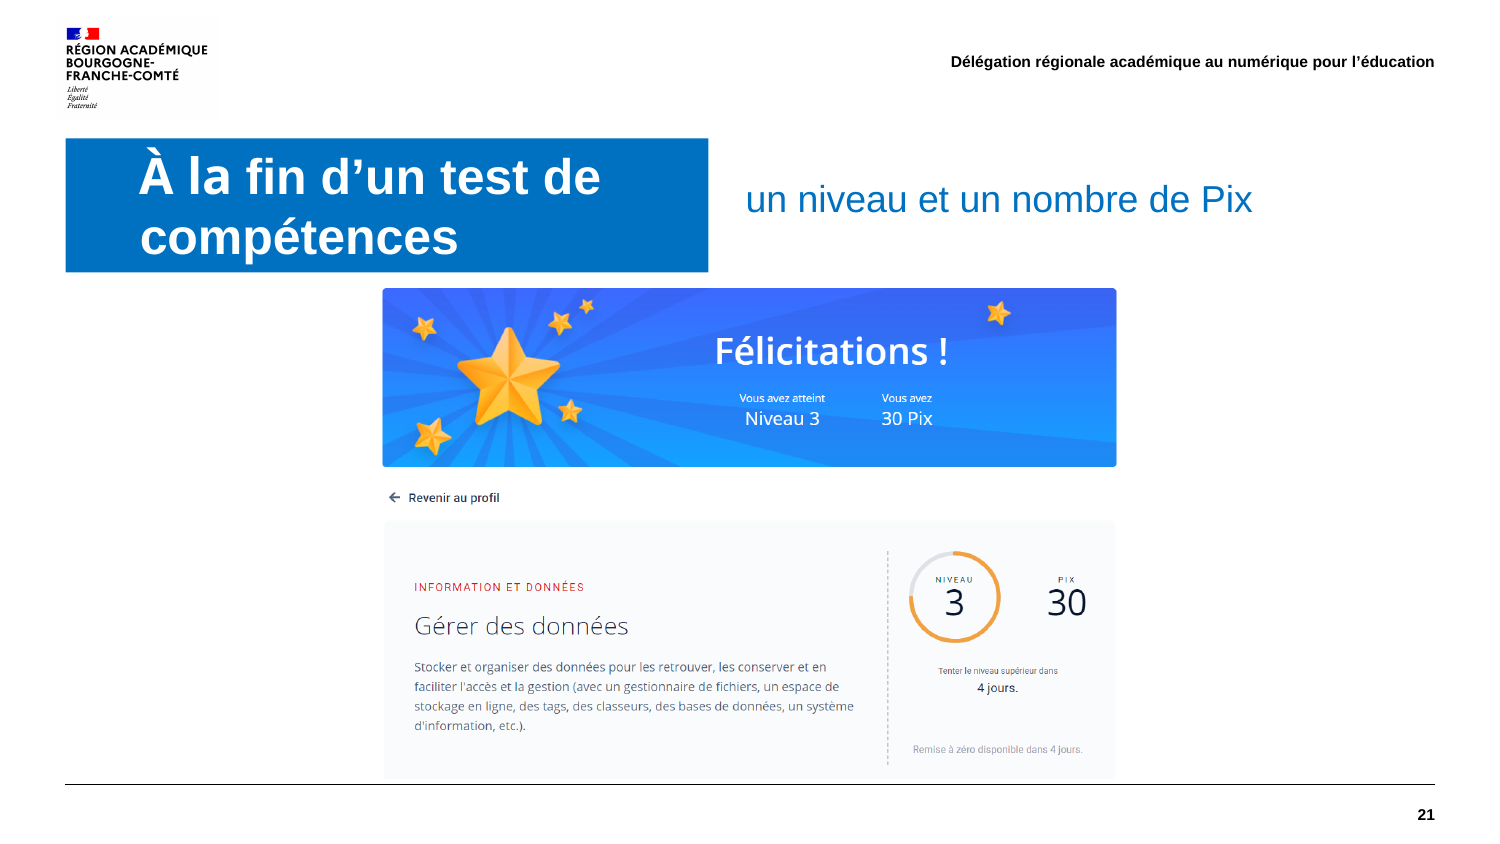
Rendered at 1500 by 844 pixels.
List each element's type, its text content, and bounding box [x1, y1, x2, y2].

footer Délégation régionale académique au numérique pour l’éducation [470, 32, 1436, 92]
text_box un niveau et un nombre de Pix [738, 158, 1341, 236]
list À la fin d’un test de compétences [65, 138, 709, 273]
picture [379, 283, 1121, 780]
picture [55, 16, 219, 120]
slide_number <numéro> [1213, 784, 1436, 844]
